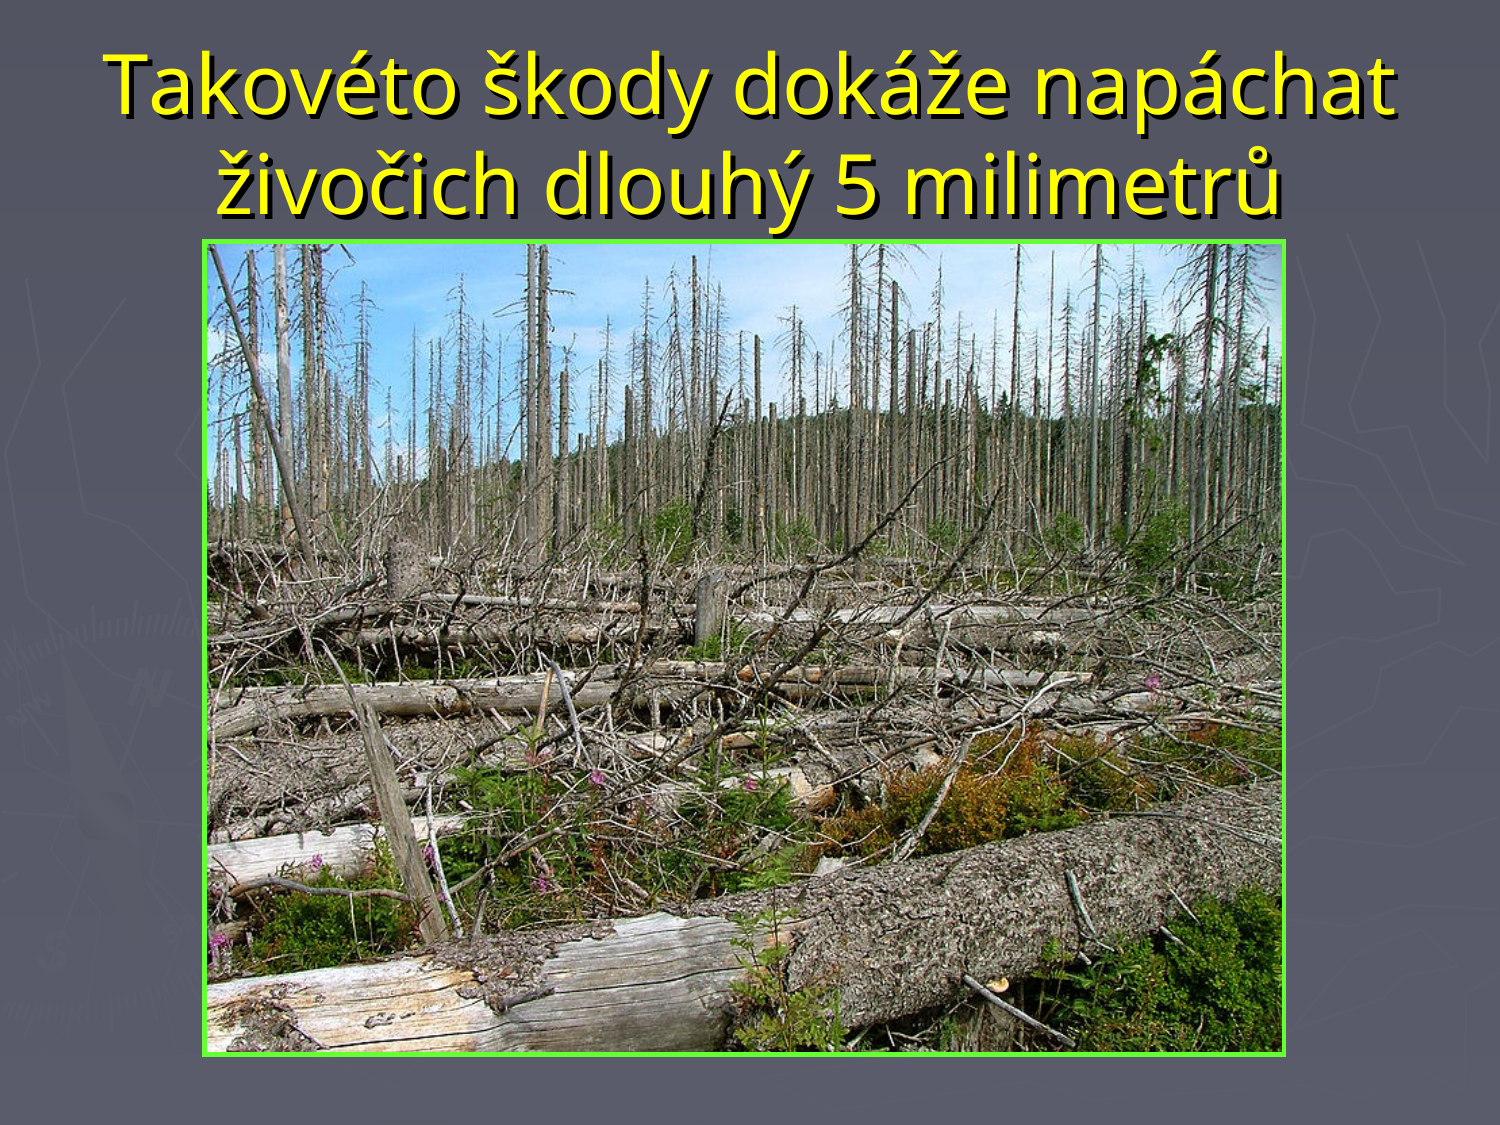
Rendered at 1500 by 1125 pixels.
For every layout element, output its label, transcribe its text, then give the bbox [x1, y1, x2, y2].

picture [206, 243, 1282, 1053]
title Takovéto škody dokáže napáchat živočich dlouhý 5 milimetrů [49, 23, 1451, 239]
